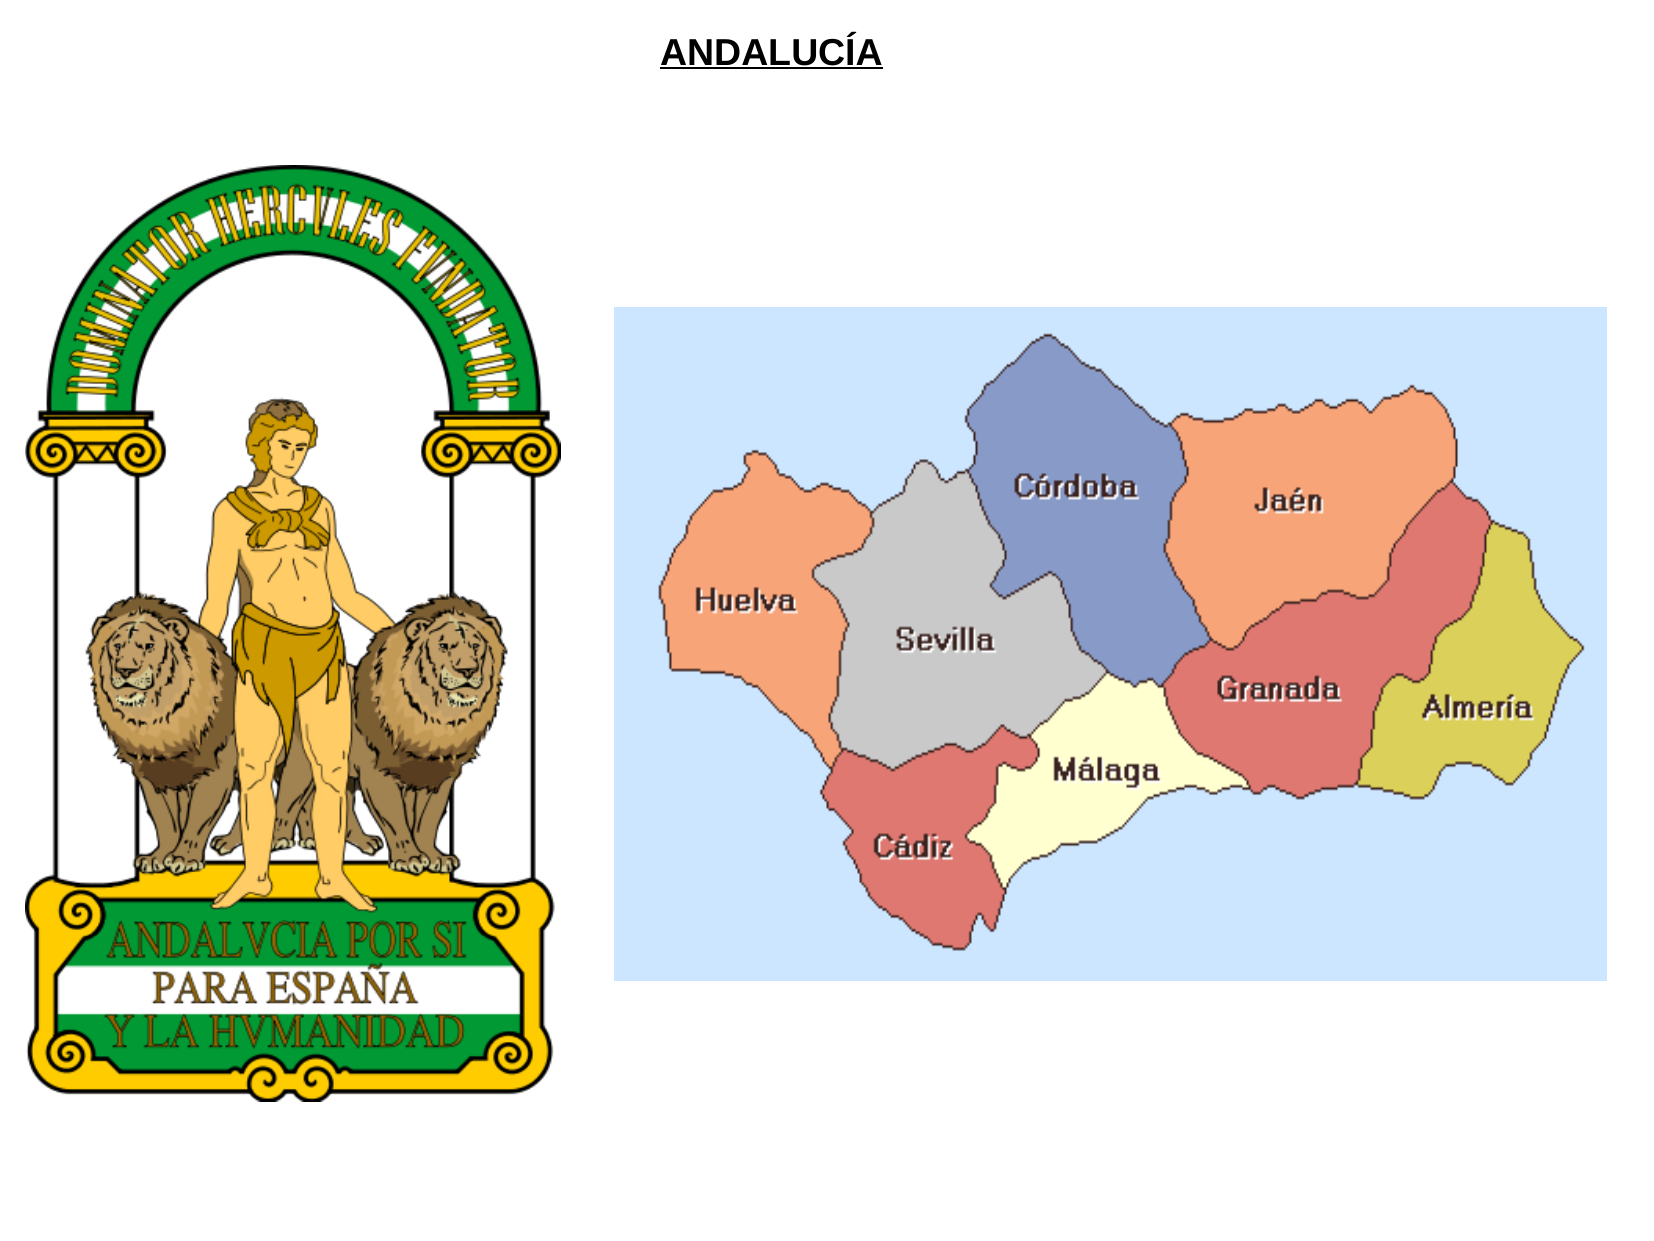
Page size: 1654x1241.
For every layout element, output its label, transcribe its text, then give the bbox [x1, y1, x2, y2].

picture [25, 165, 561, 1102]
picture [614, 307, 1607, 981]
text_box ANDALUCÍA [645, 23, 898, 81]
